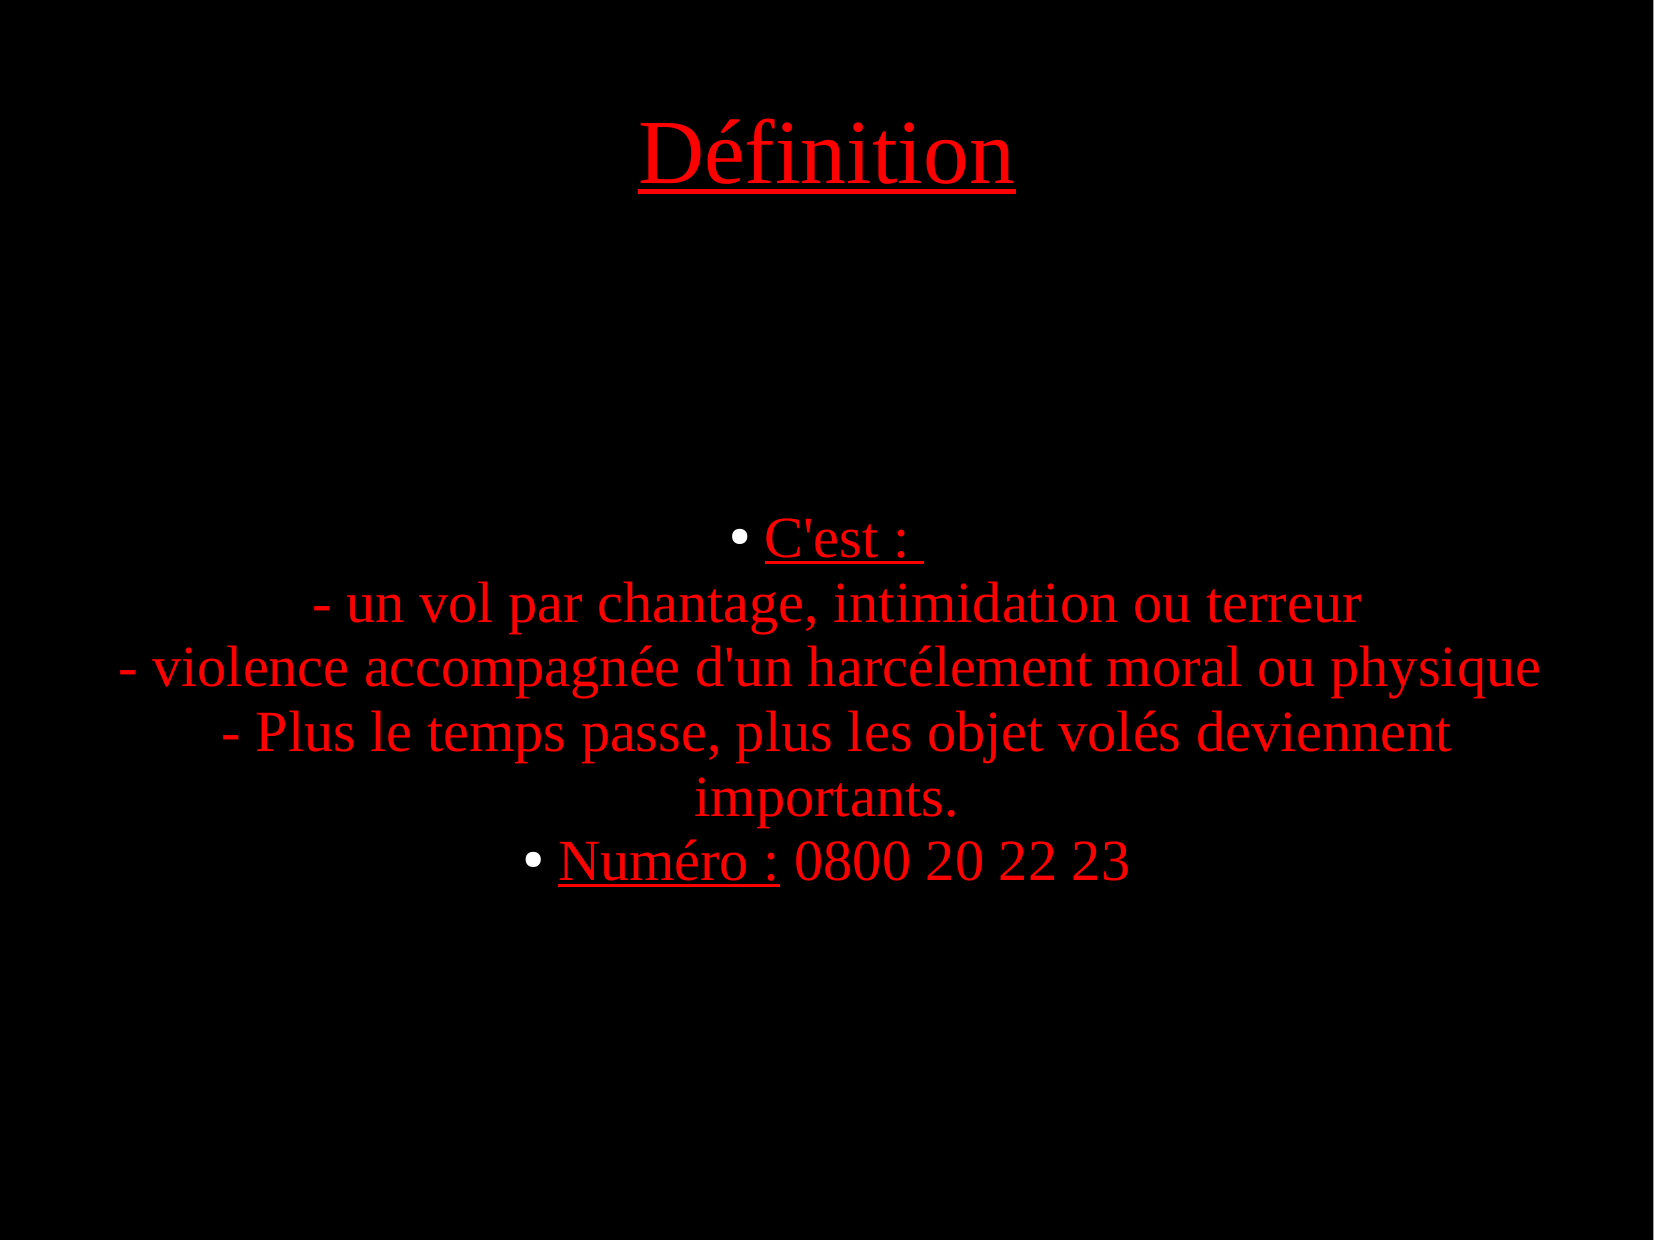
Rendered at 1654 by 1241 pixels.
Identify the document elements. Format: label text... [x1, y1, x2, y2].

subtitle C'est : - un vol par chantage, intimidation ou terreur - violence accompagnée d'un harcélement moral ou physique - Plus le temps passe, plus les objet volés deviennent importants. Numéro : 0800 20 22 23 [82, 290, 1571, 1109]
title Définition [82, 49, 1571, 257]
